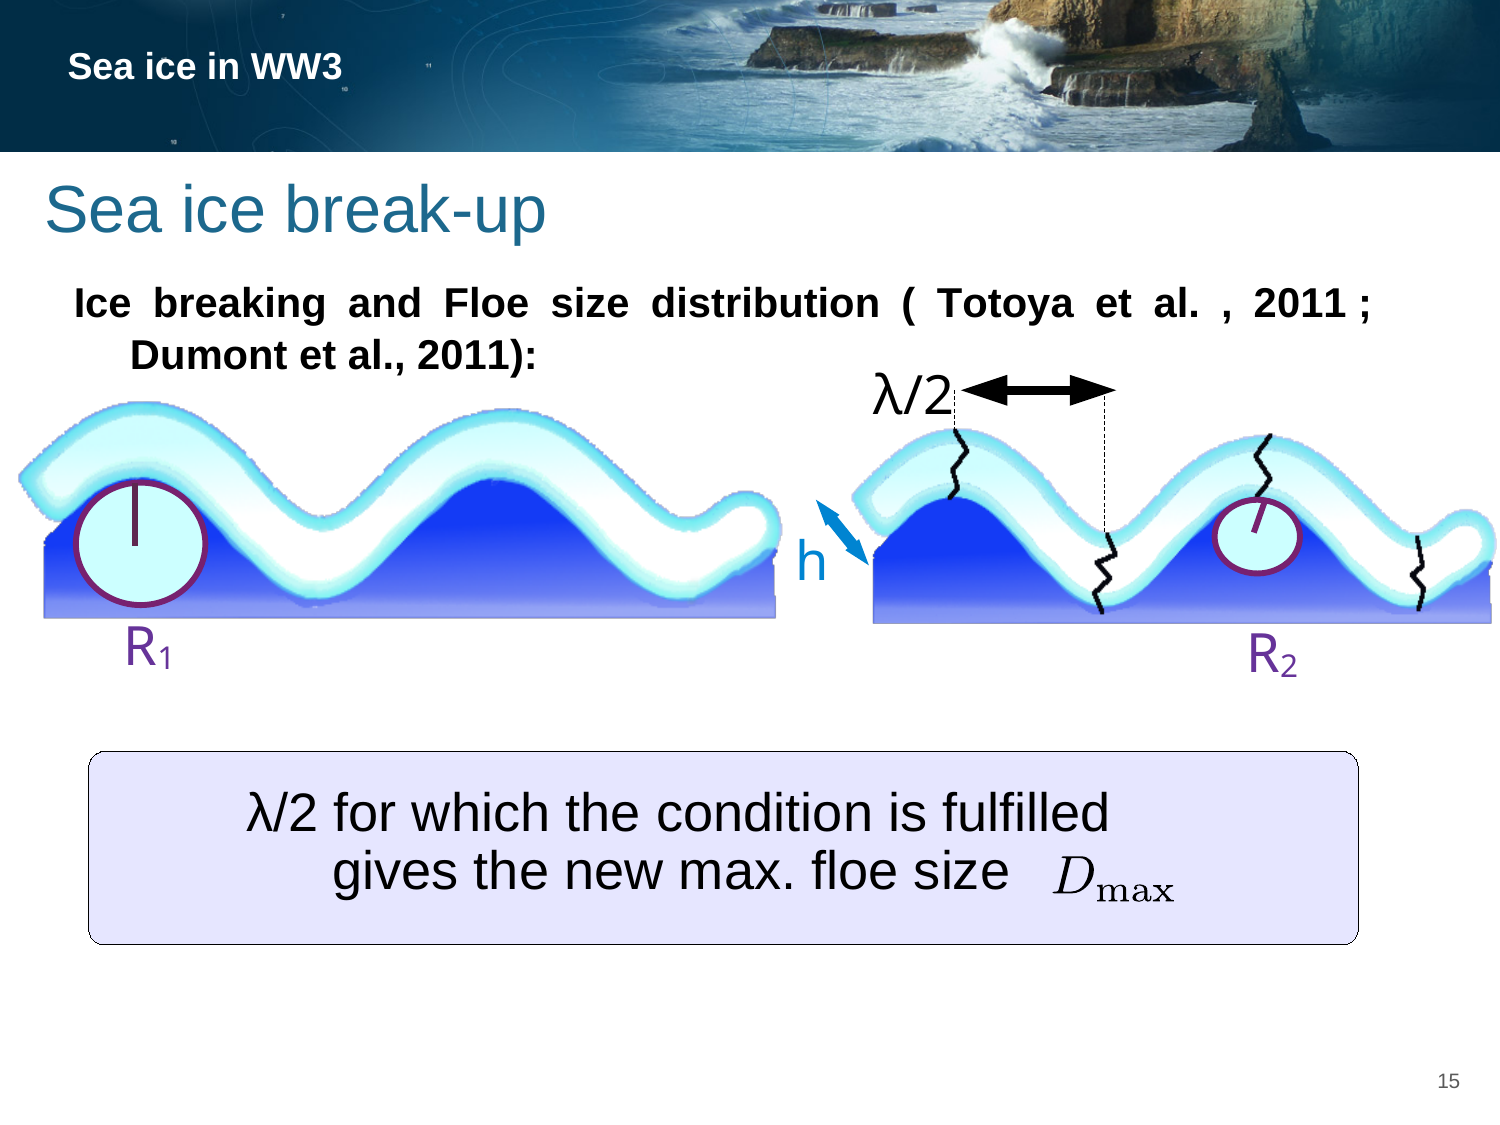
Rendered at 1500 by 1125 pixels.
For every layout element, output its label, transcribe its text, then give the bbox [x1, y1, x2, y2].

text_box [1214, 499, 1300, 574]
text_box λ/2 [853, 354, 992, 447]
picture [0, 0, 1500, 152]
text_box Ice breaking and Floe size distribution ( Totoya et al. , 2011 ; Dumont et al., 2011): [59, 265, 1388, 412]
text_box R2 [1208, 612, 1336, 722]
text_box λ/2 for which the condition is fulfilled gives the new max. floe size [177, 777, 1182, 916]
title Sea ice in WW3 [52, 29, 621, 100]
text_box [75, 482, 206, 605]
text_box h [774, 520, 909, 613]
text_box [88, 751, 1359, 945]
title Sea ice break-up [29, 118, 1214, 294]
text_box R1 [75, 605, 196, 715]
picture [0, 383, 1500, 627]
